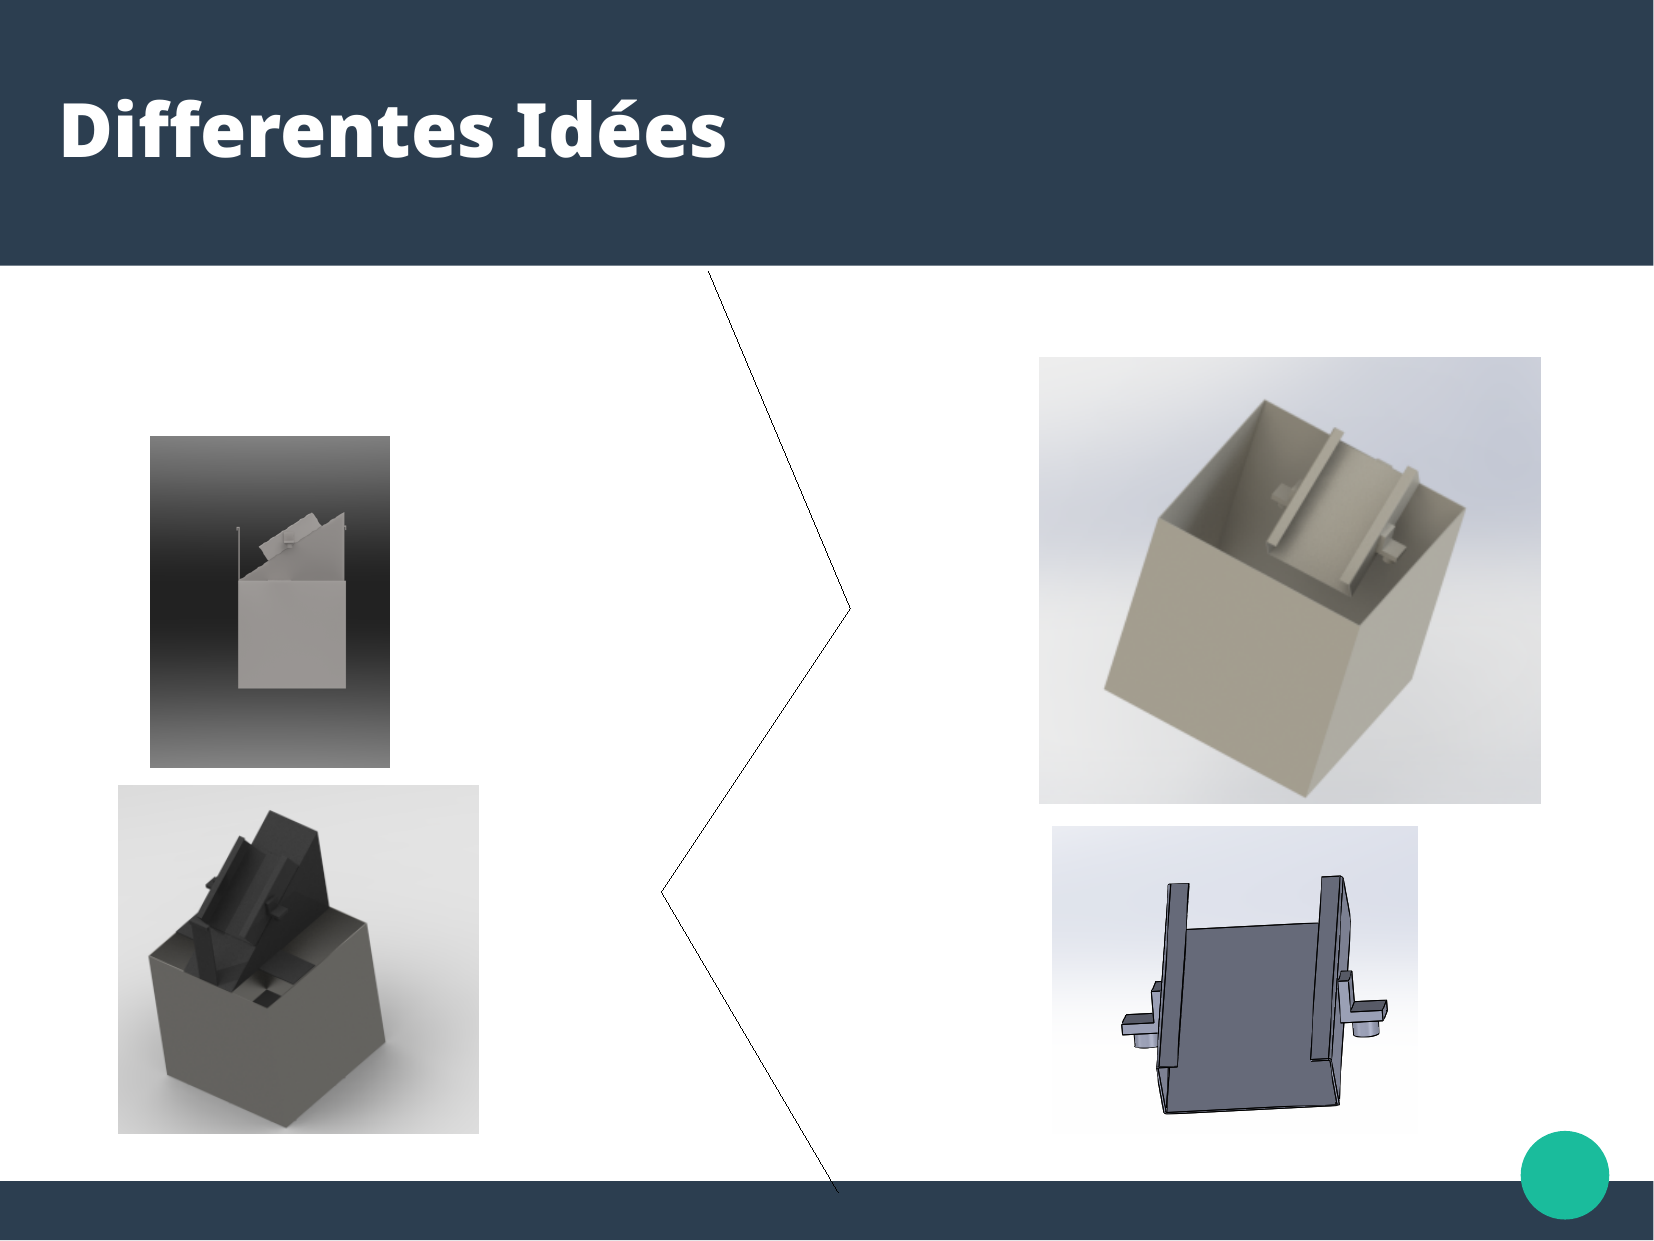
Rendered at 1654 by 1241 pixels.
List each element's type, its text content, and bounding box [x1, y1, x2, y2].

picture [1039, 357, 1541, 804]
picture [1052, 826, 1418, 1134]
picture [150, 436, 390, 768]
title Differentes Idées [59, 49, 1595, 207]
picture [118, 785, 479, 1134]
